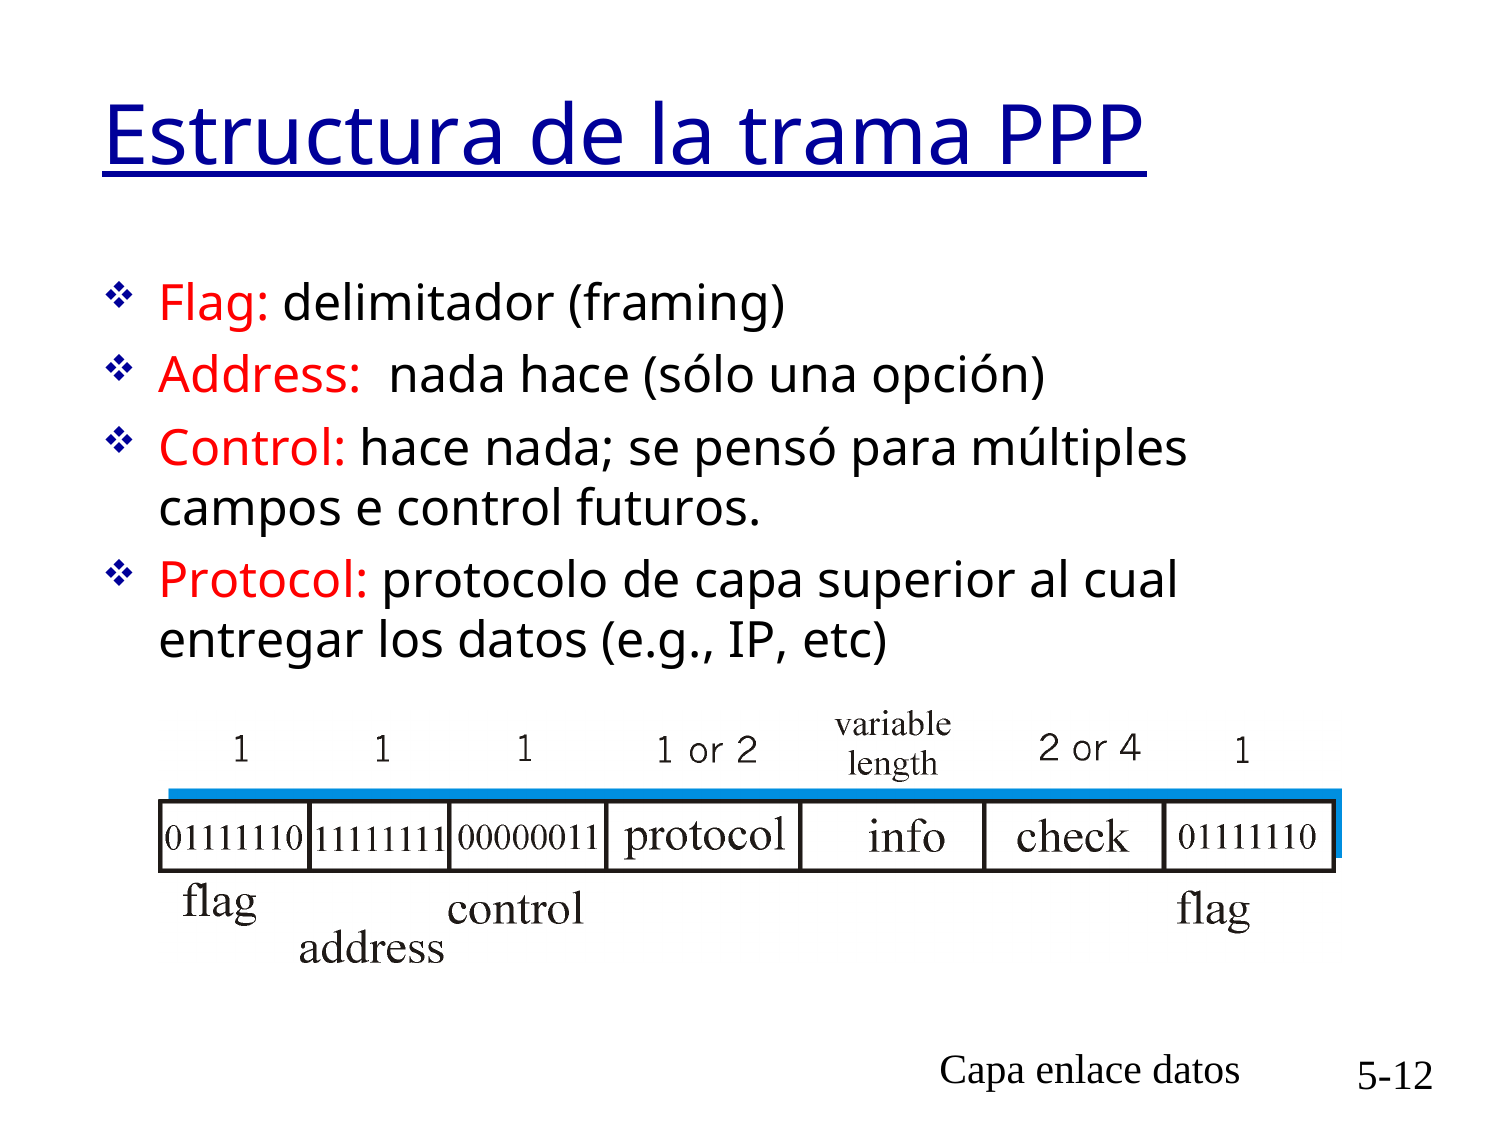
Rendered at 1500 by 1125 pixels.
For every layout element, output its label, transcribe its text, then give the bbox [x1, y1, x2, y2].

title Estructura de la trama PPP [87, 37, 1363, 225]
list Flag: delimitador (framing) Address: nada hace (sólo una opción) Control: hace nada; se pensó para múltiples campos e control futuros. Protocol: protocolo de capa superior al cual entregar los datos (e.g., IP, etc) [87, 262, 1363, 1026]
picture [158, 710, 1342, 963]
